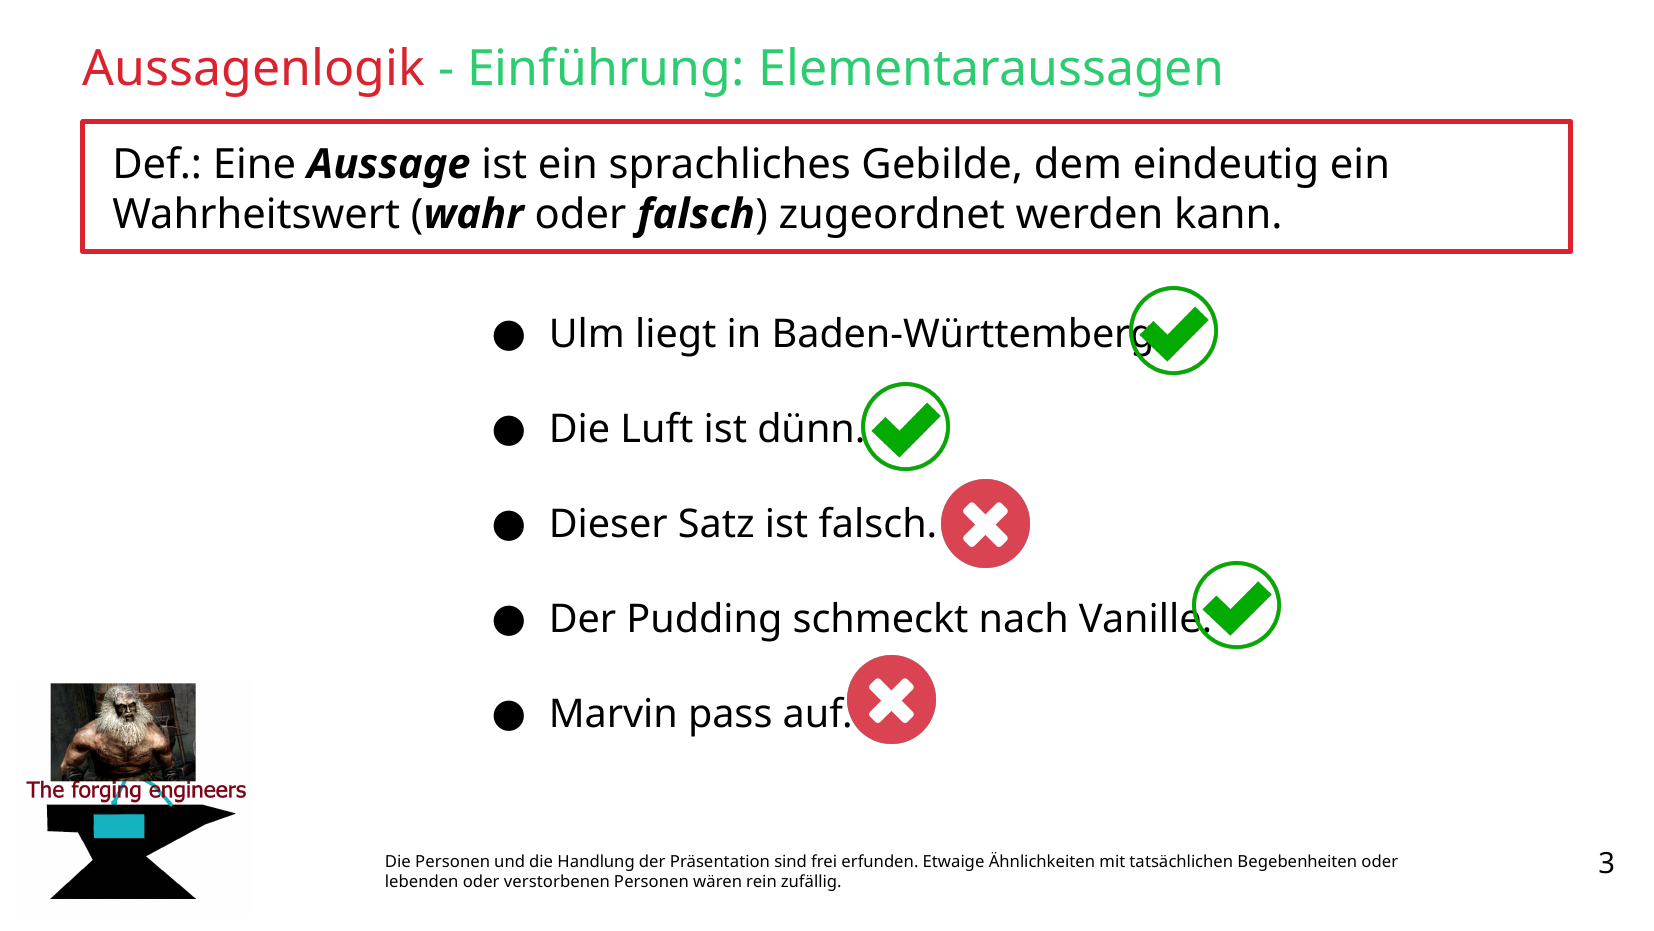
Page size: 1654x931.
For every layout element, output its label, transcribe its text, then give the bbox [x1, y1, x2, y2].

picture [861, 382, 950, 471]
picture [17, 679, 254, 916]
picture [847, 655, 936, 744]
picture [1192, 561, 1281, 649]
subtitle Ulm liegt in Baden-Württemberg. Die Luft ist dünn. Dieser Satz ist falsch. Der Pudding schmeckt nach Vanille. Marvin pass auf. [473, 286, 1310, 802]
subtitle Def.: Eine Aussage ist ein sprachliches Gebilde, dem eindeutig ein Wahrheitswert (wahr oder falsch) zugeordnet werden kann. [82, 121, 1571, 252]
title Aussagenlogik - Einführung: Elementaraussagen [82, 37, 1571, 95]
text_box Die Personen und die Handlung der Präsentation sind frei erfunden. Etwaige Ähnlichkeiten mit tatsächlichen Begebenheiten oder lebenden oder verstorbenen Personen wären rein zufällig. [370, 835, 1487, 931]
picture [1129, 286, 1218, 375]
picture [941, 479, 1030, 568]
